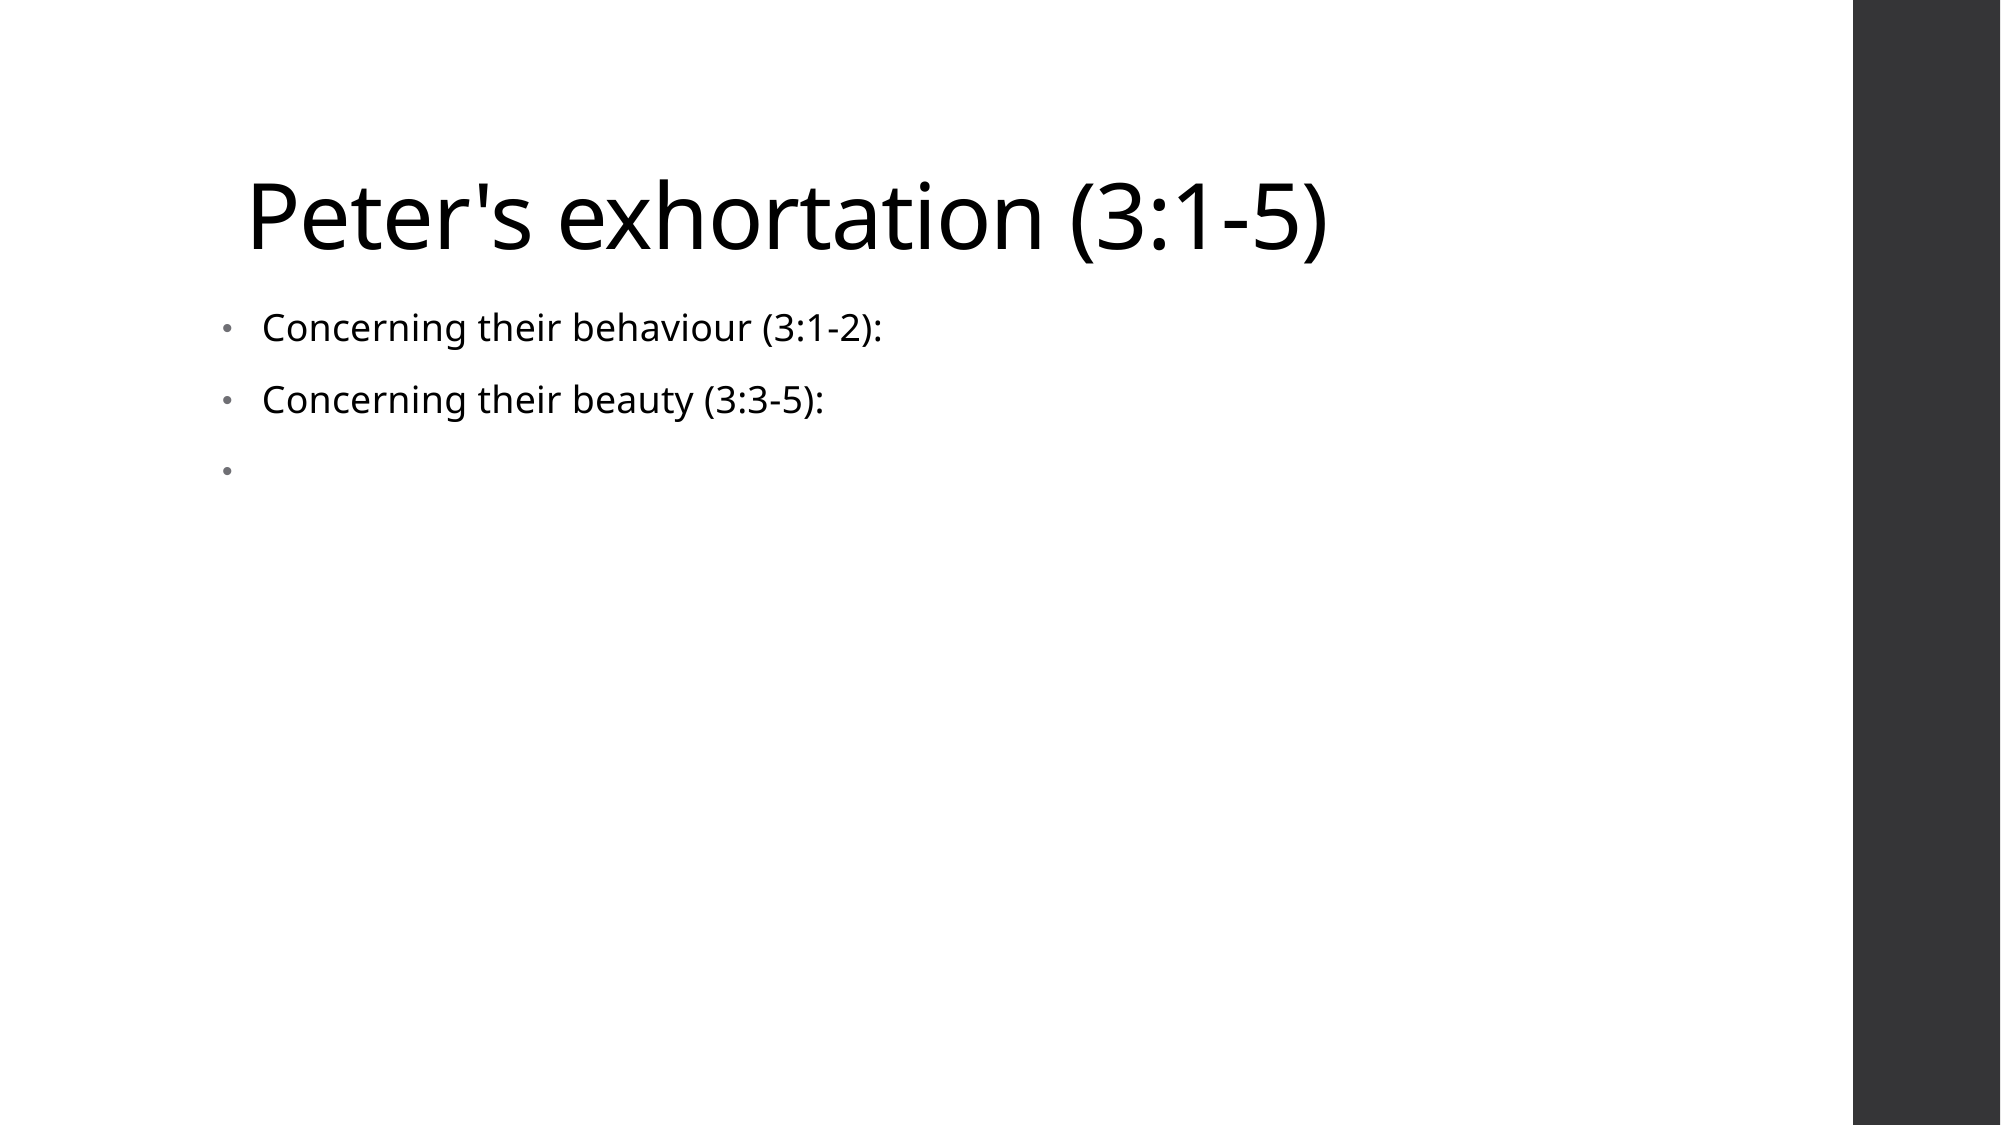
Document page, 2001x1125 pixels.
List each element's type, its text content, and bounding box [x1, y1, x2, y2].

list Concerning their behaviour (3:1-2): Concerning their beauty (3:3-5): [206, 299, 1617, 1014]
title Peter's exhortation (3:1-5) [206, 60, 1797, 278]
